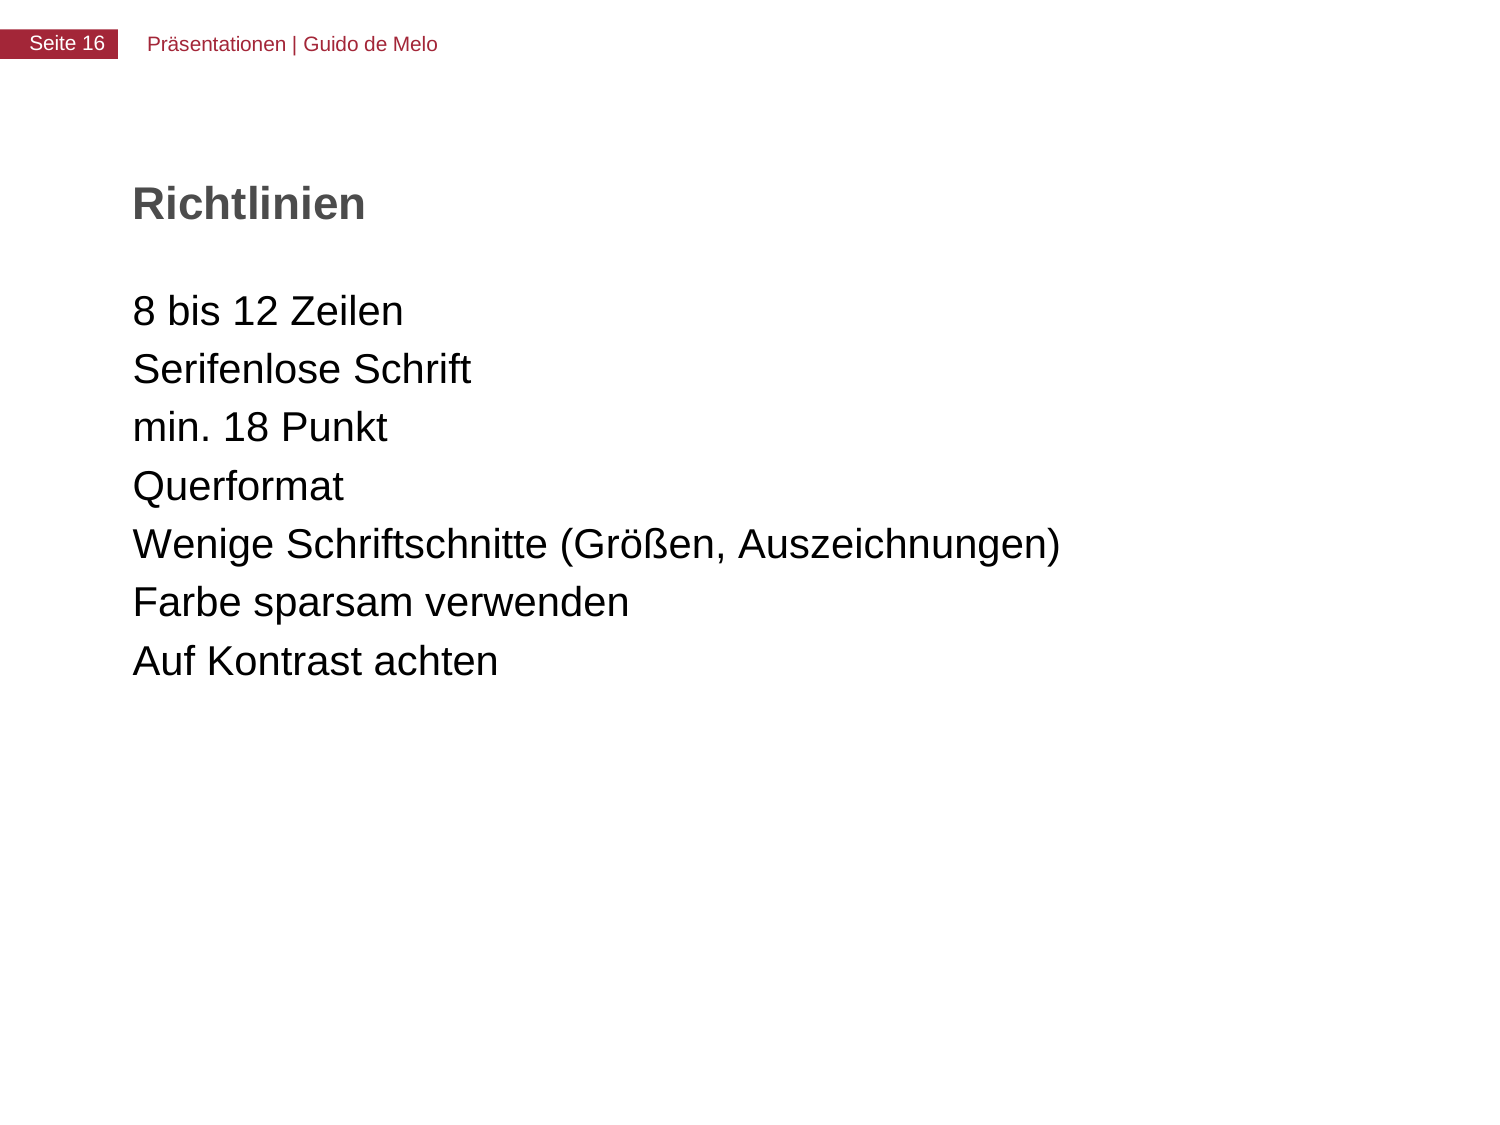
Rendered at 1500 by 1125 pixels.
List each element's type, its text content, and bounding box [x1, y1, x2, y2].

list 8 bis 12 Zeilen Serifenlose Schrift min. 18 Punkt Querformat Wenige Schriftschnitte (Größen, Auszeichnungen) Farbe sparsam verwenden Auf Kontrast achten [132, 287, 1371, 888]
title Richtlinien [132, 149, 1413, 258]
